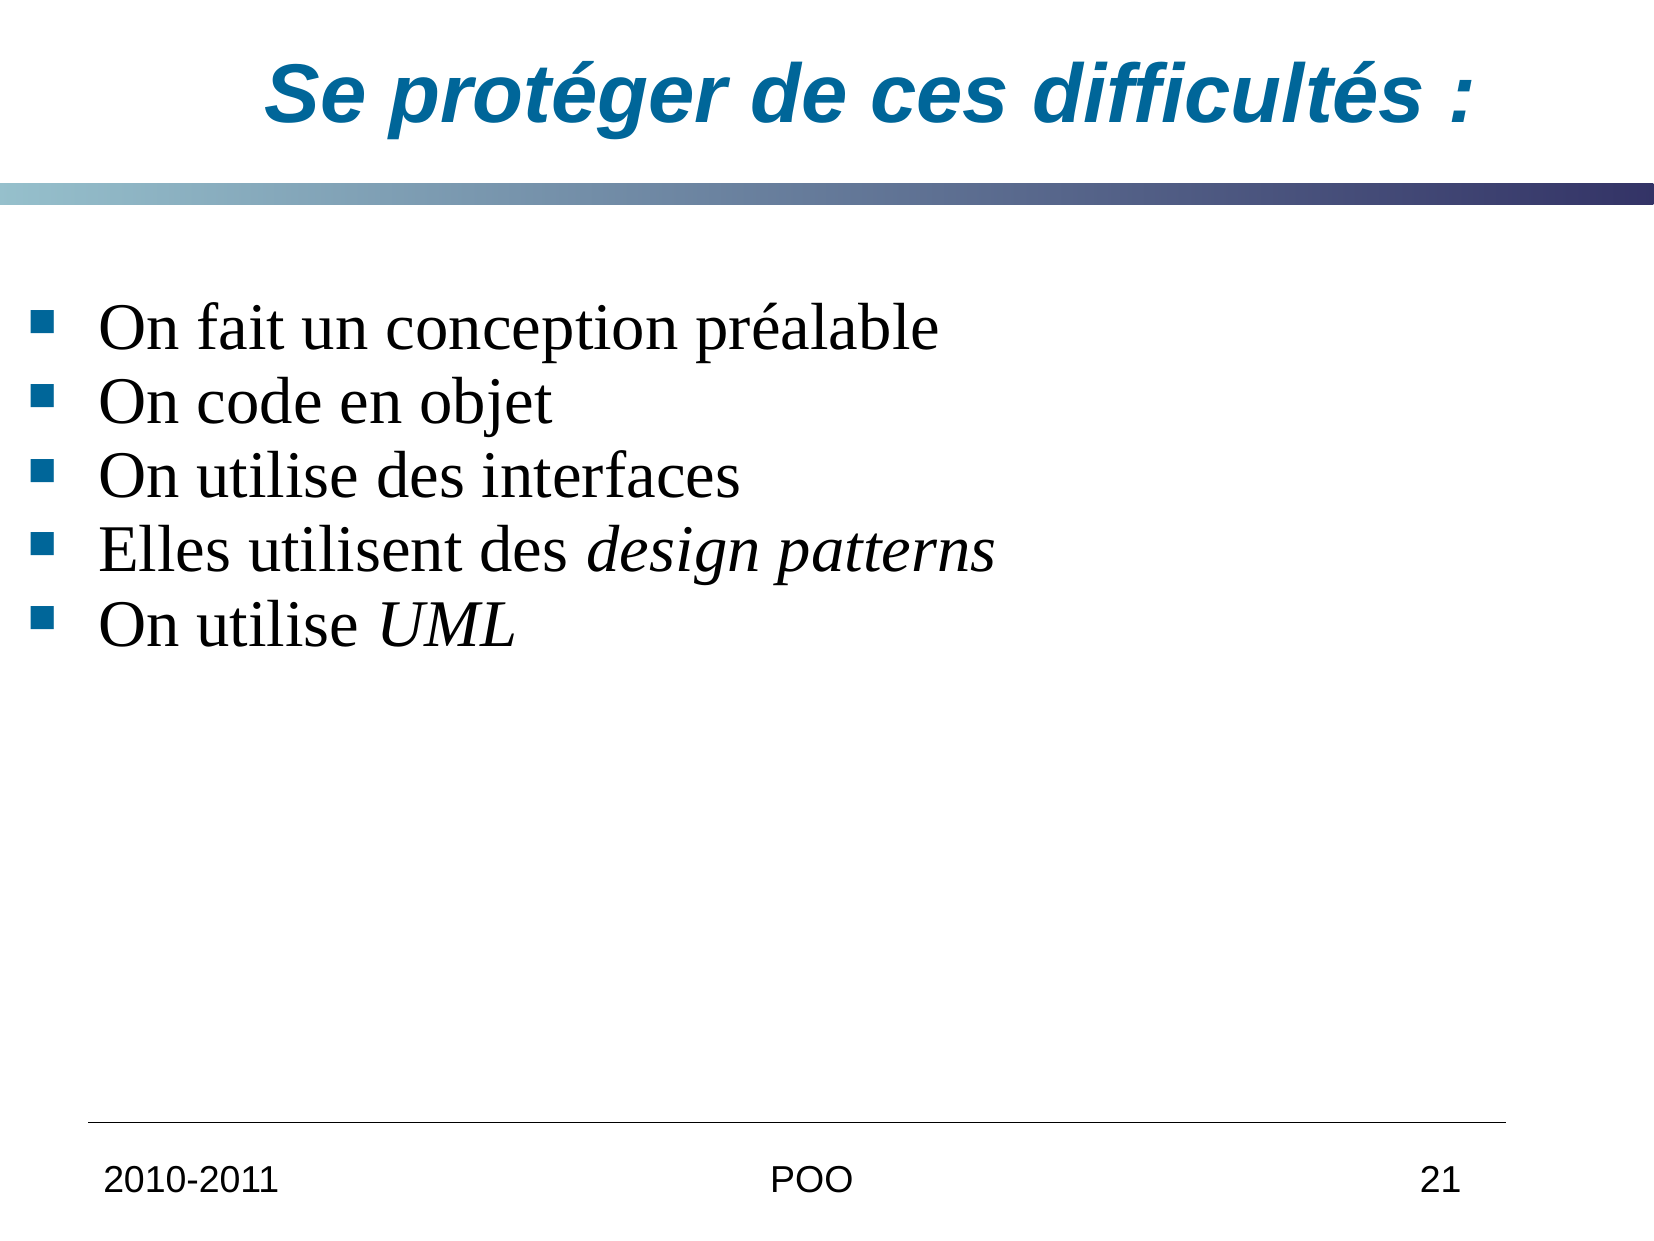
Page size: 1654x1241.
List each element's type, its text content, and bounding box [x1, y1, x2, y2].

list On fait un conception préalable On code en objet On utilise des interfaces Elles utilisent des design patterns On utilise UML [15, 290, 1639, 1208]
title Se protéger de ces difficultés : [236, 9, 1506, 178]
